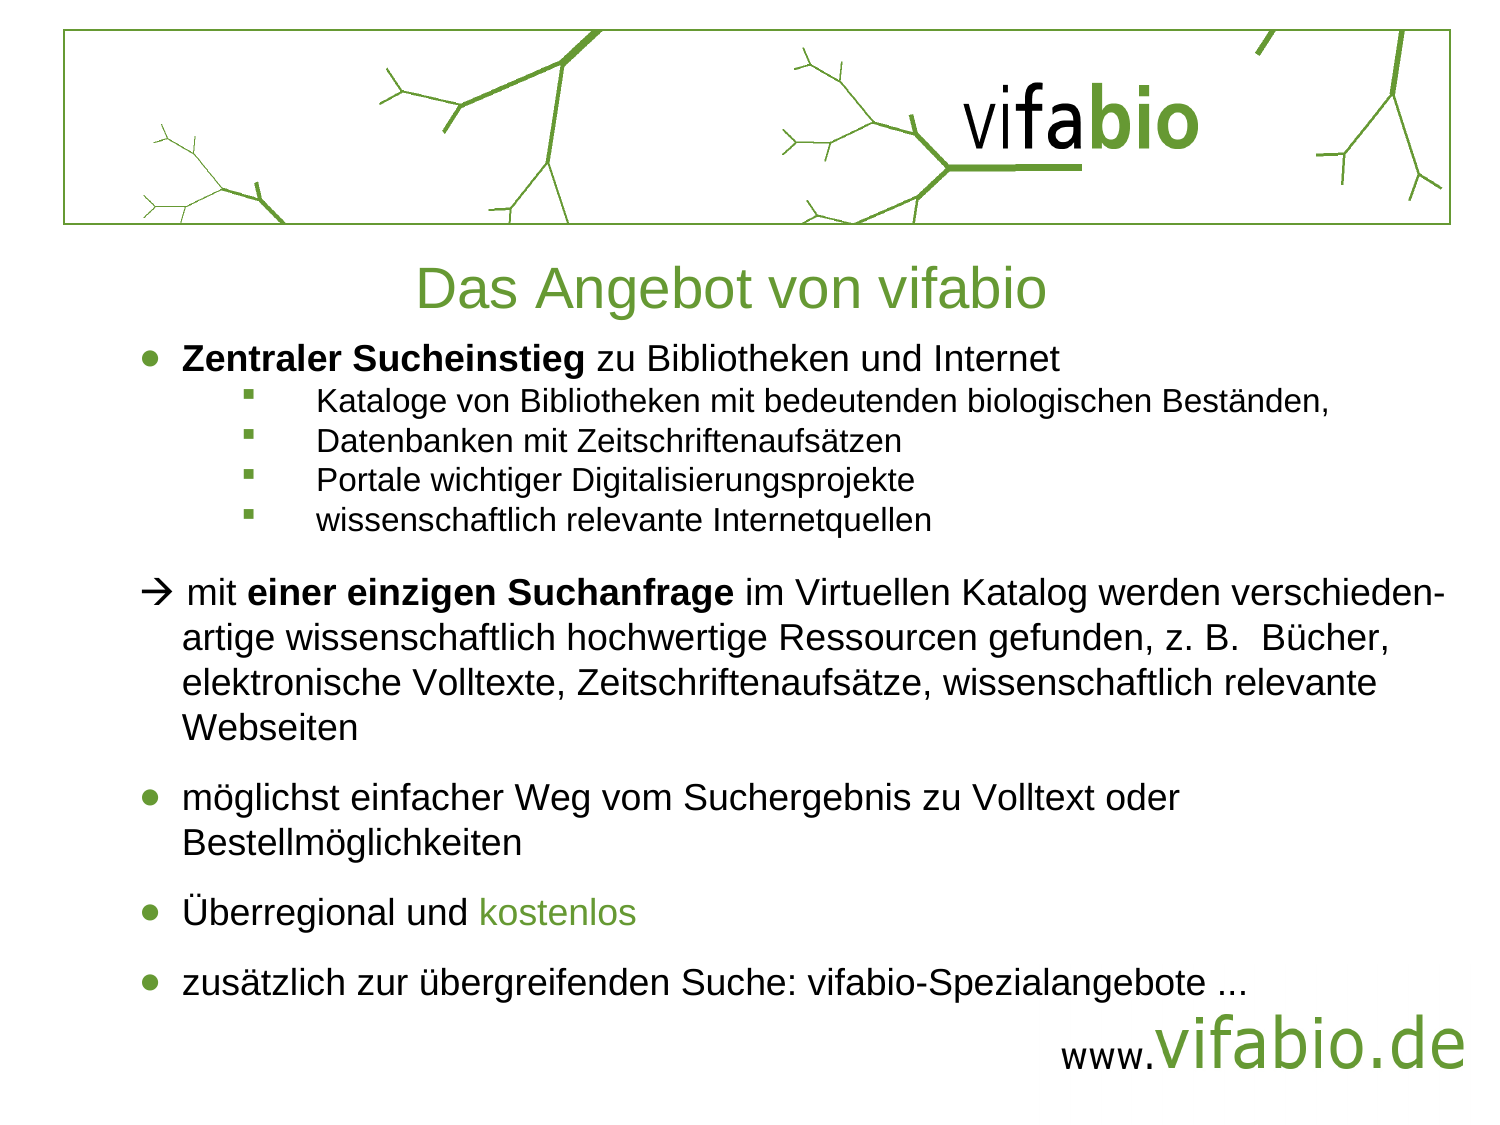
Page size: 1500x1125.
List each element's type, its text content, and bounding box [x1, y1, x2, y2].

picture [65, 31, 1449, 223]
text_box Zentraler Sucheinstieg zu Bibliotheken und Internet Kataloge von Bibliotheken mit bedeutenden biologischen Beständen, Datenbanken mit Zeitschriftenaufsätzen Portale wichtiger Digitalisierungsprojekte wissenschaftlich relevante Internetquellen  mit einer einzigen Suchanfrage im Virtuellen Katalog werden verschieden-artige wissenschaftlich hochwertige Ressourcen gefunden, z. B. Bücher, elektronische Volltexte, Zeitschriftenaufsätze, wissenschaftlich relevante Webseiten möglichst einfacher Weg vom Suchergebnis zu Volltext oder Bestellmöglichkeiten Überregional und kostenlos zusätzlich zur übergreifenden Suche: vifabio-Spezialangebote ... [123, 326, 1500, 1059]
picture [1009, 1059, 1500, 1125]
title Das Angebot von vifabio [206, 219, 1258, 351]
